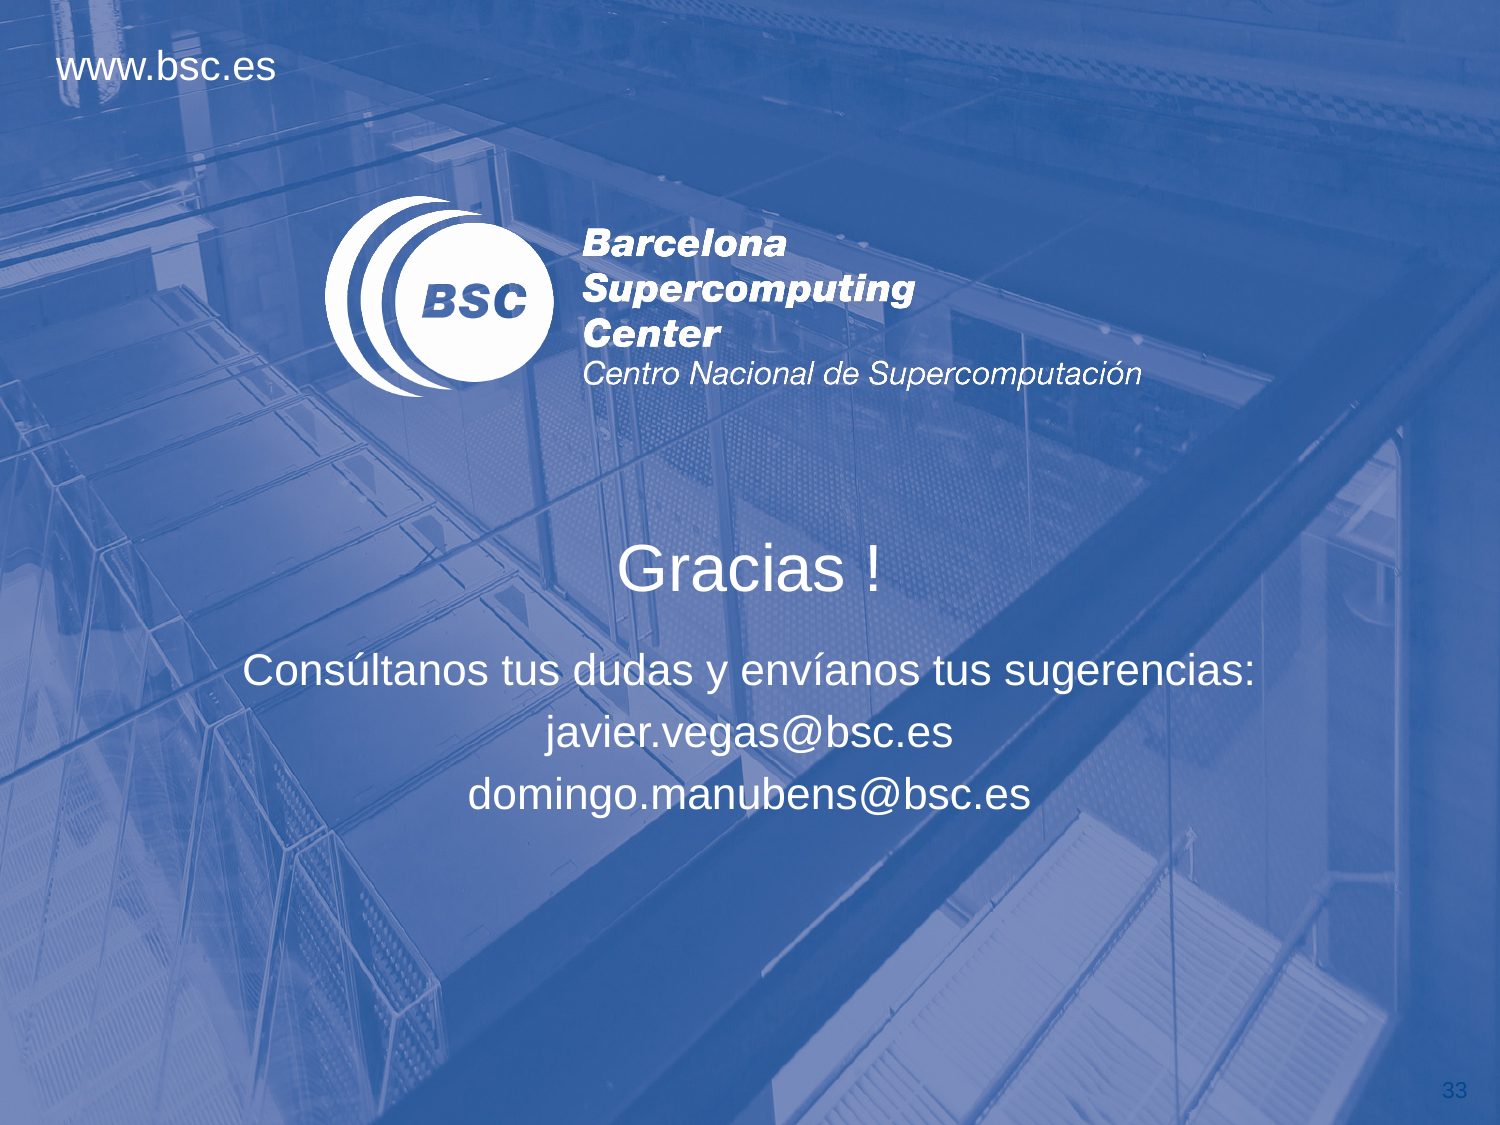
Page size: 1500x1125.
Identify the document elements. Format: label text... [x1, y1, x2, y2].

slide_number <number> [1427, 1042, 1500, 1111]
subtitle Consúltanos tus dudas y envíanos tus sugerencias: javier.vegas@bsc.es domingo.manubens@bsc.es [225, 633, 1275, 831]
picture [0, 0, 1500, 1125]
title Gracias ! [112, 503, 1388, 626]
